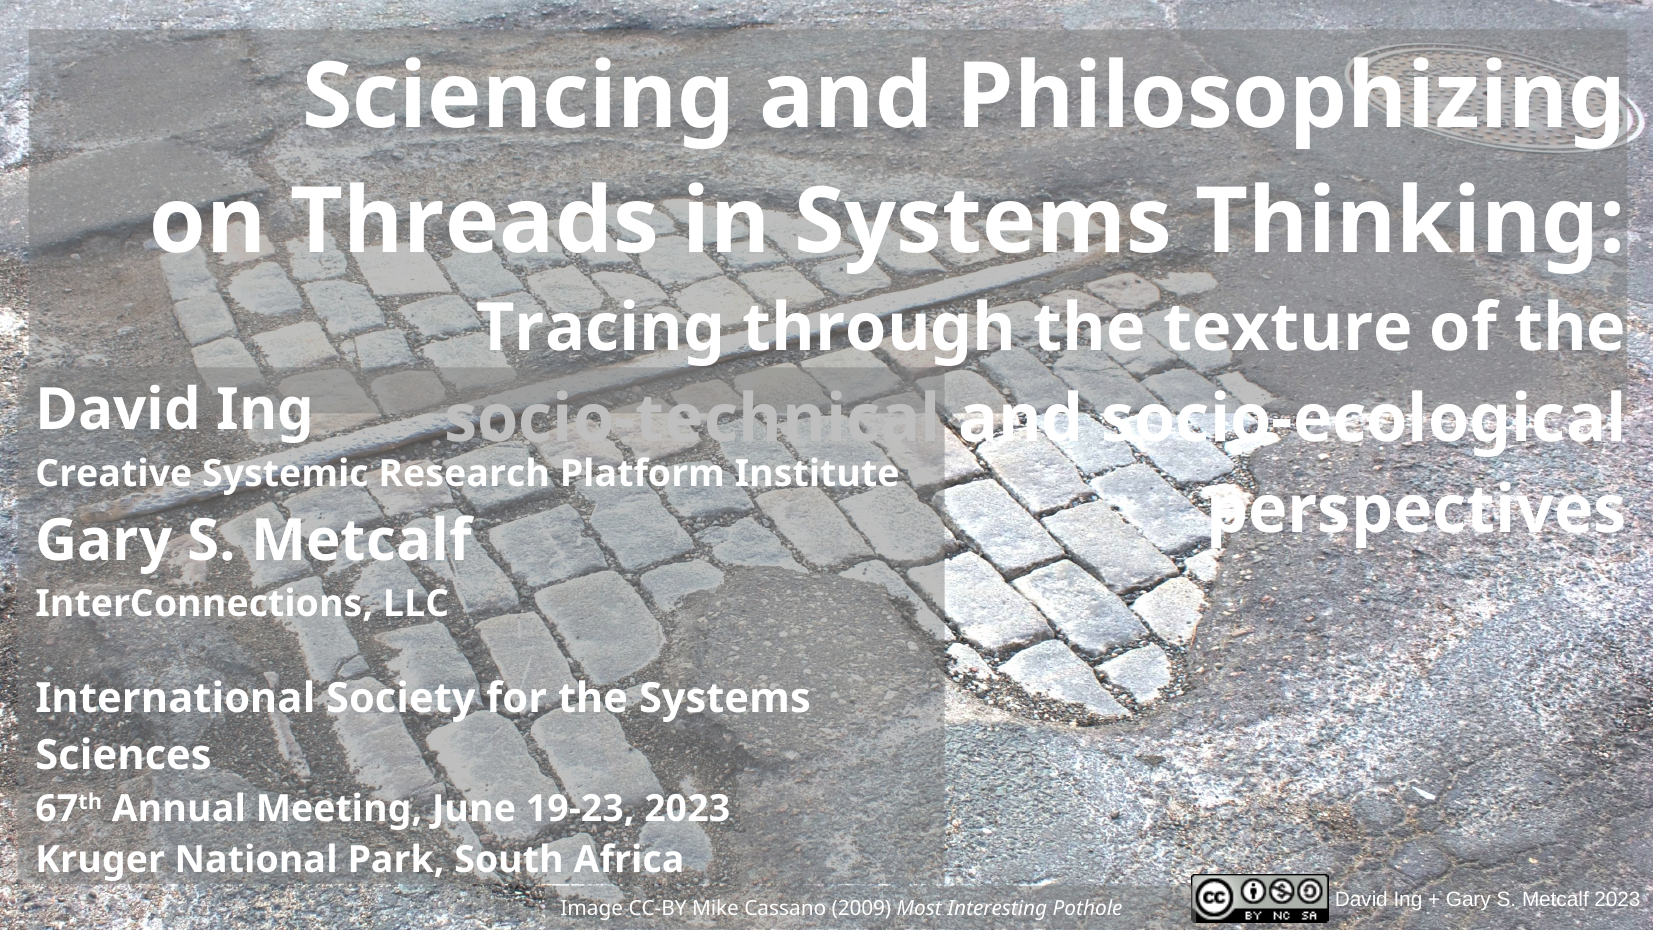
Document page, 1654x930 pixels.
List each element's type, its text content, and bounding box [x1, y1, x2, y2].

picture [0, 0, 1653, 930]
text_box Image CC-BY Mike Cassano (2009) Most Interesting Pothole [545, 885, 1197, 930]
list David Ing Creative Systemic Research Platform Institute Gary S. Metcalf InterConnections, LLC International Society for the Systems Sciences 67th Annual Meeting, June 19-23, 2023 Kruger National Park, South Africa [17, 472, 945, 884]
text_box David Ing + Gary S. Metcalf 2023 [1329, 880, 1653, 920]
title Sciencing and Philosophizing on Threads in Systems Thinking: Tracing through the texture of the socio-technical and socio-ecological perspectives [28, 29, 1628, 414]
